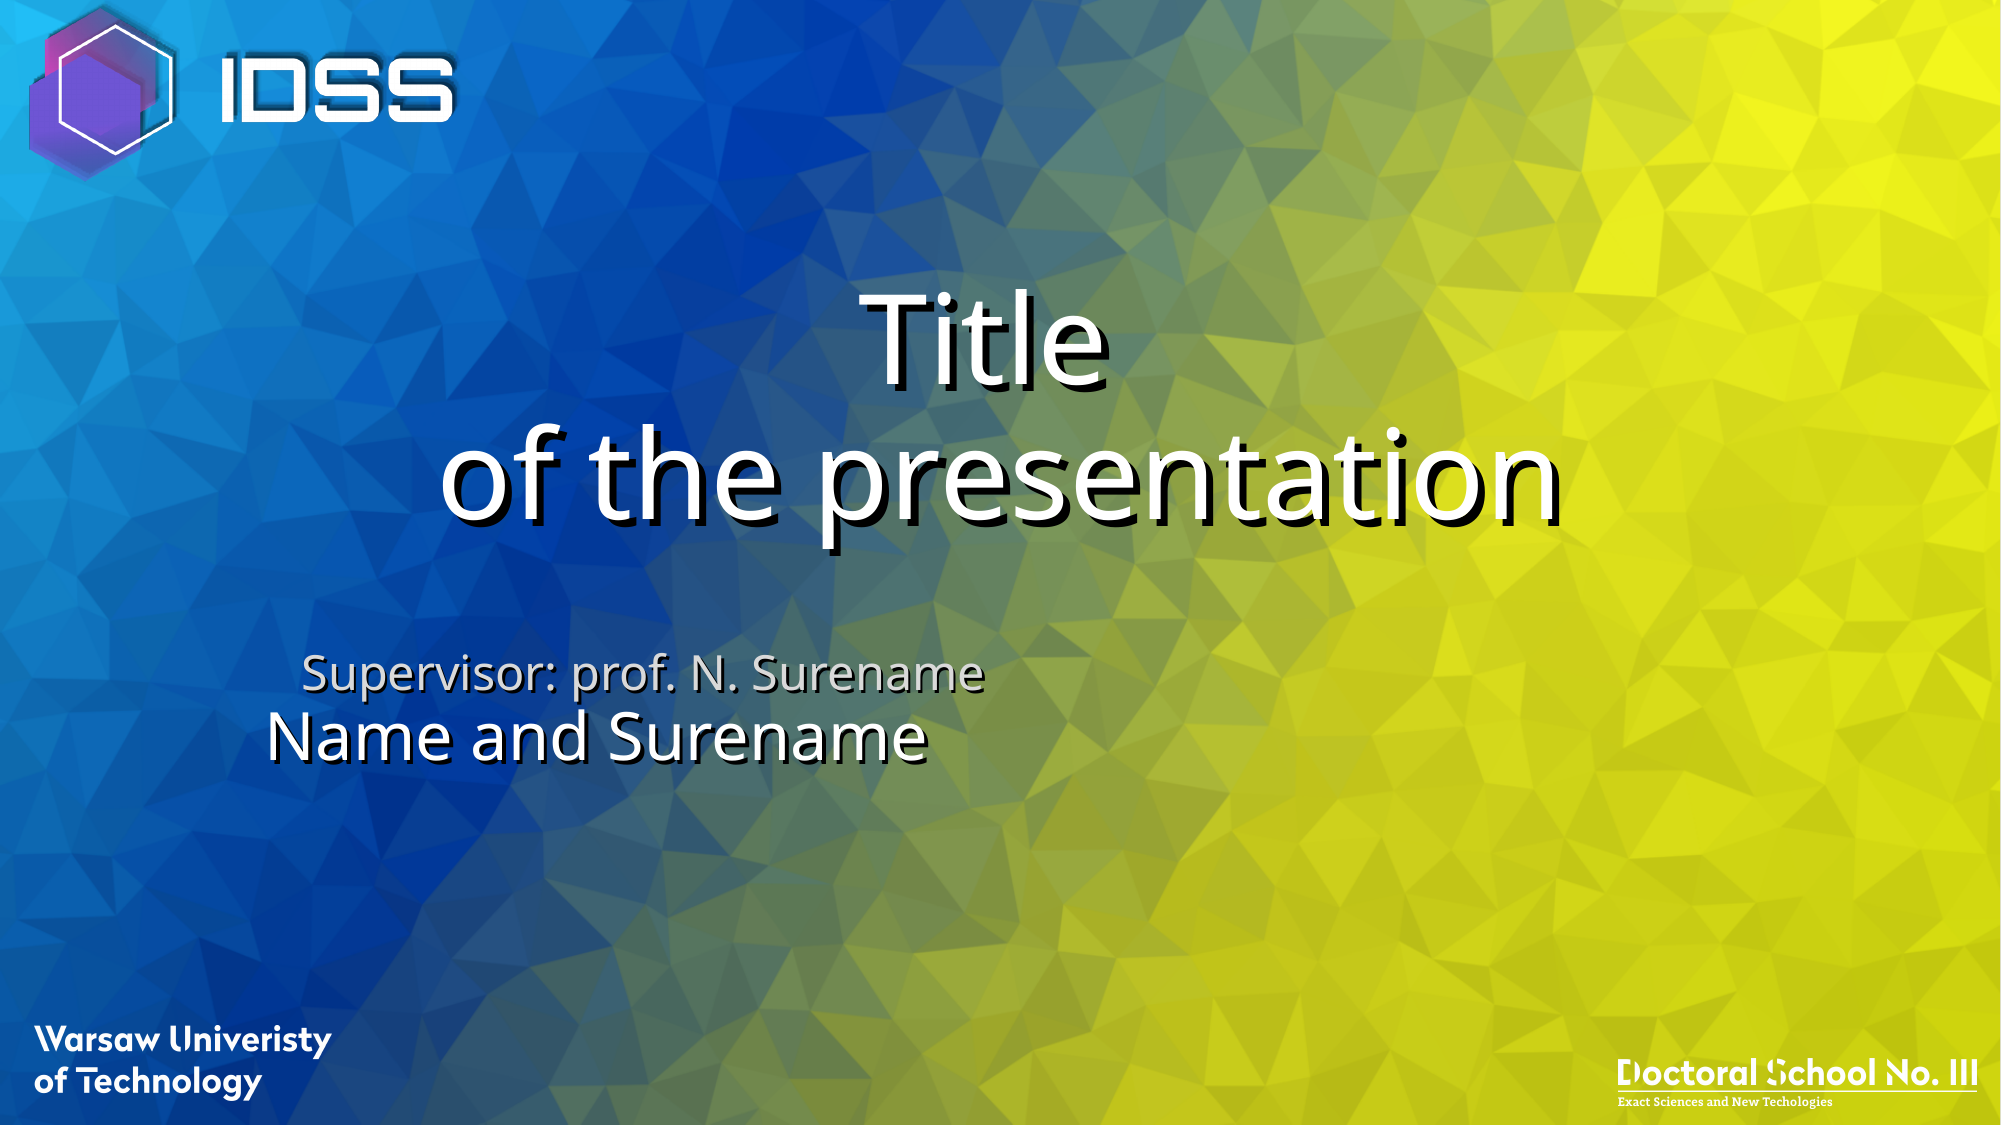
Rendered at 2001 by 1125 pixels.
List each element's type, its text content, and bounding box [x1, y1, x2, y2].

list Supervisor: prof. N. Surename [249, 785, 1750, 900]
title Title of the presentation [0, 184, 2000, 639]
subtitle Name and Surename [249, 641, 1750, 783]
